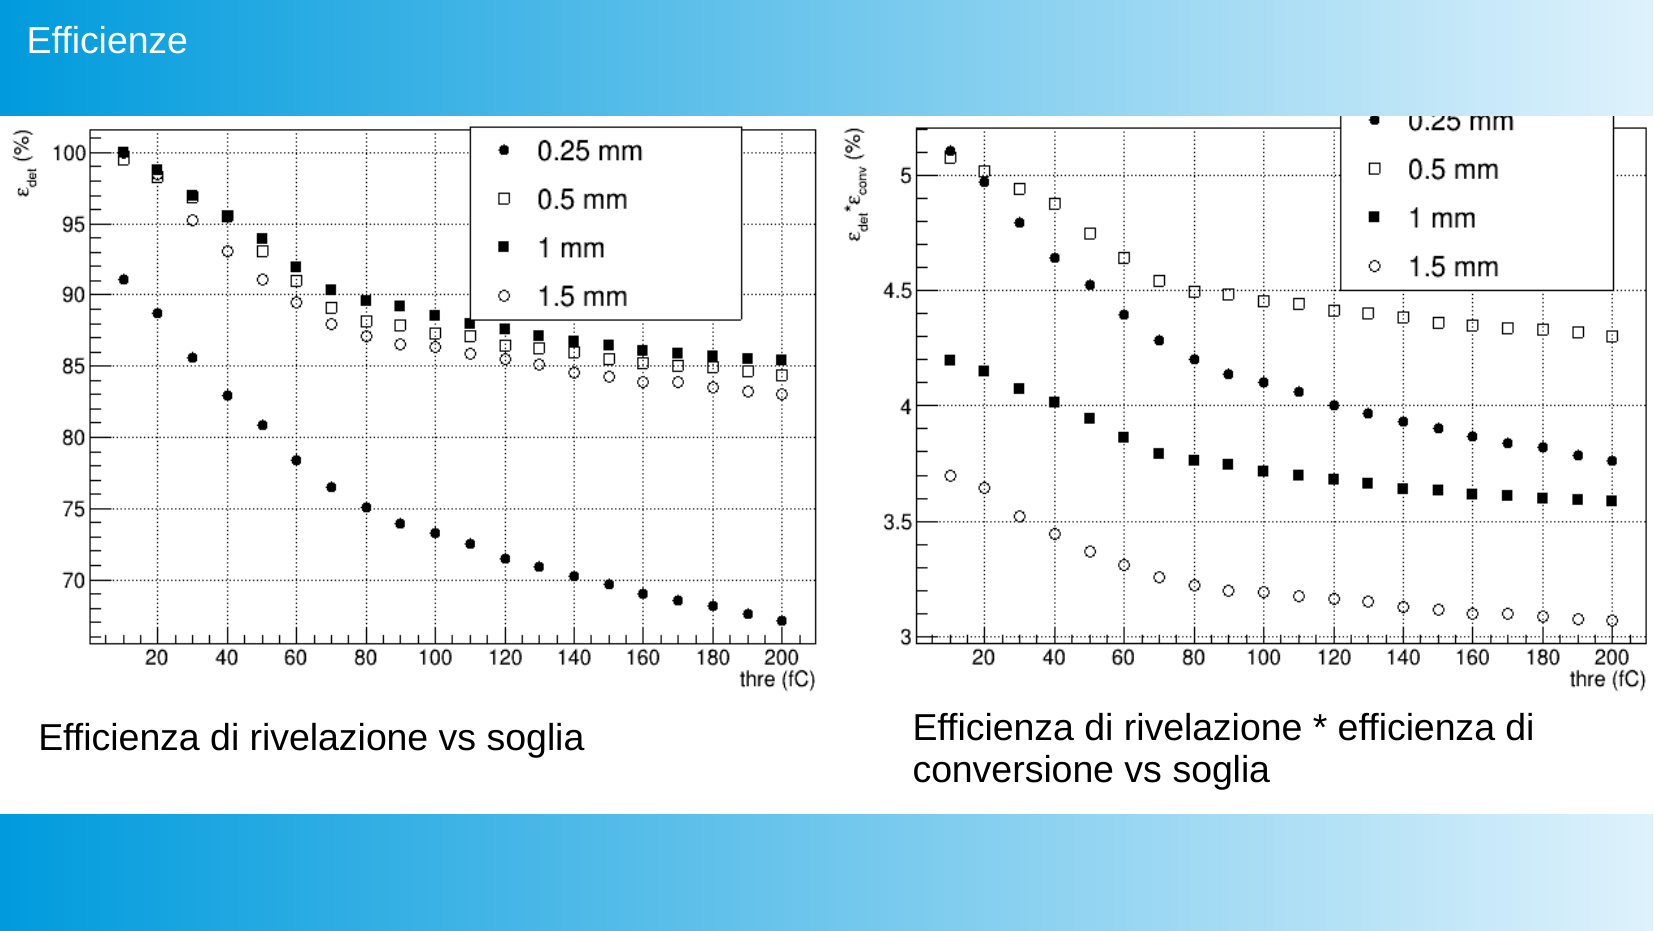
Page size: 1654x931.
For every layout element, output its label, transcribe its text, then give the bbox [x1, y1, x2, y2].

text_box Efficienze [11, 11, 1111, 69]
text_box Efficienza di rivelazione vs soglia [23, 708, 815, 766]
picture [0, 69, 1652, 708]
text_box Efficienza di rivelazione * efficienza di conversione vs soglia [897, 699, 1654, 798]
